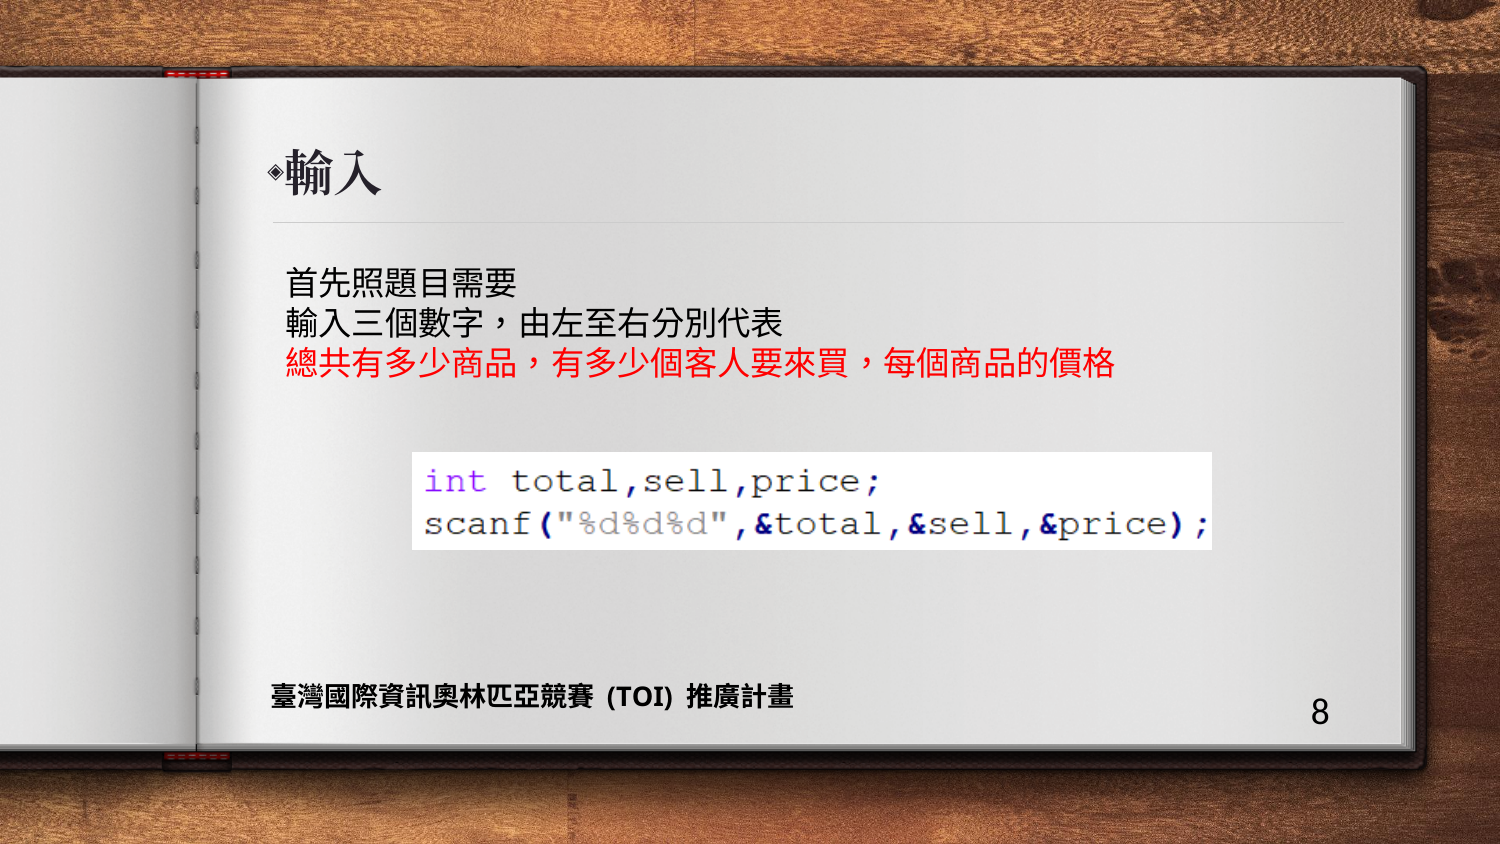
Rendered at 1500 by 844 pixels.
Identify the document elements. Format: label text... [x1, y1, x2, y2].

picture [412, 452, 1212, 550]
text_box 首先照題目需要 輸入三個數字，由左至右分別代表 總共有多少商品，有多少個客人要來買，每個商品的價格 [270, 254, 1175, 392]
text_box [1295, 672, 1386, 737]
list 輸入 [252, 126, 1194, 216]
